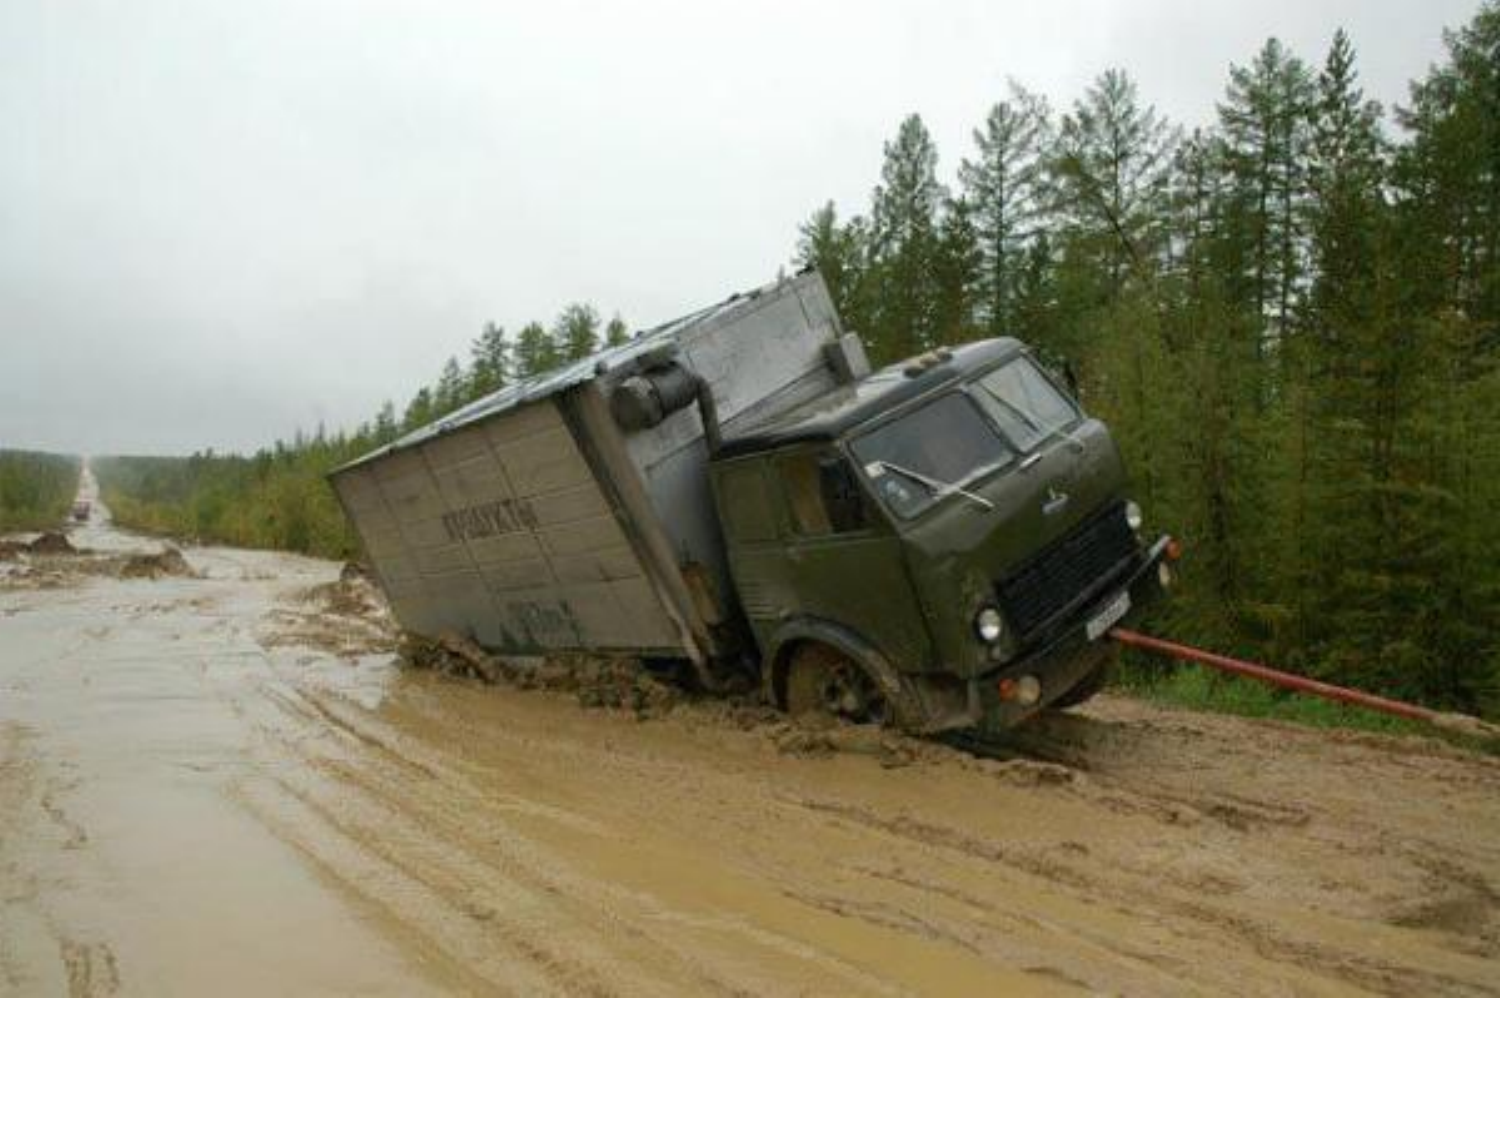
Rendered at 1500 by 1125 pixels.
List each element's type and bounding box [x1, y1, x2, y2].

picture [0, 0, 1500, 998]
